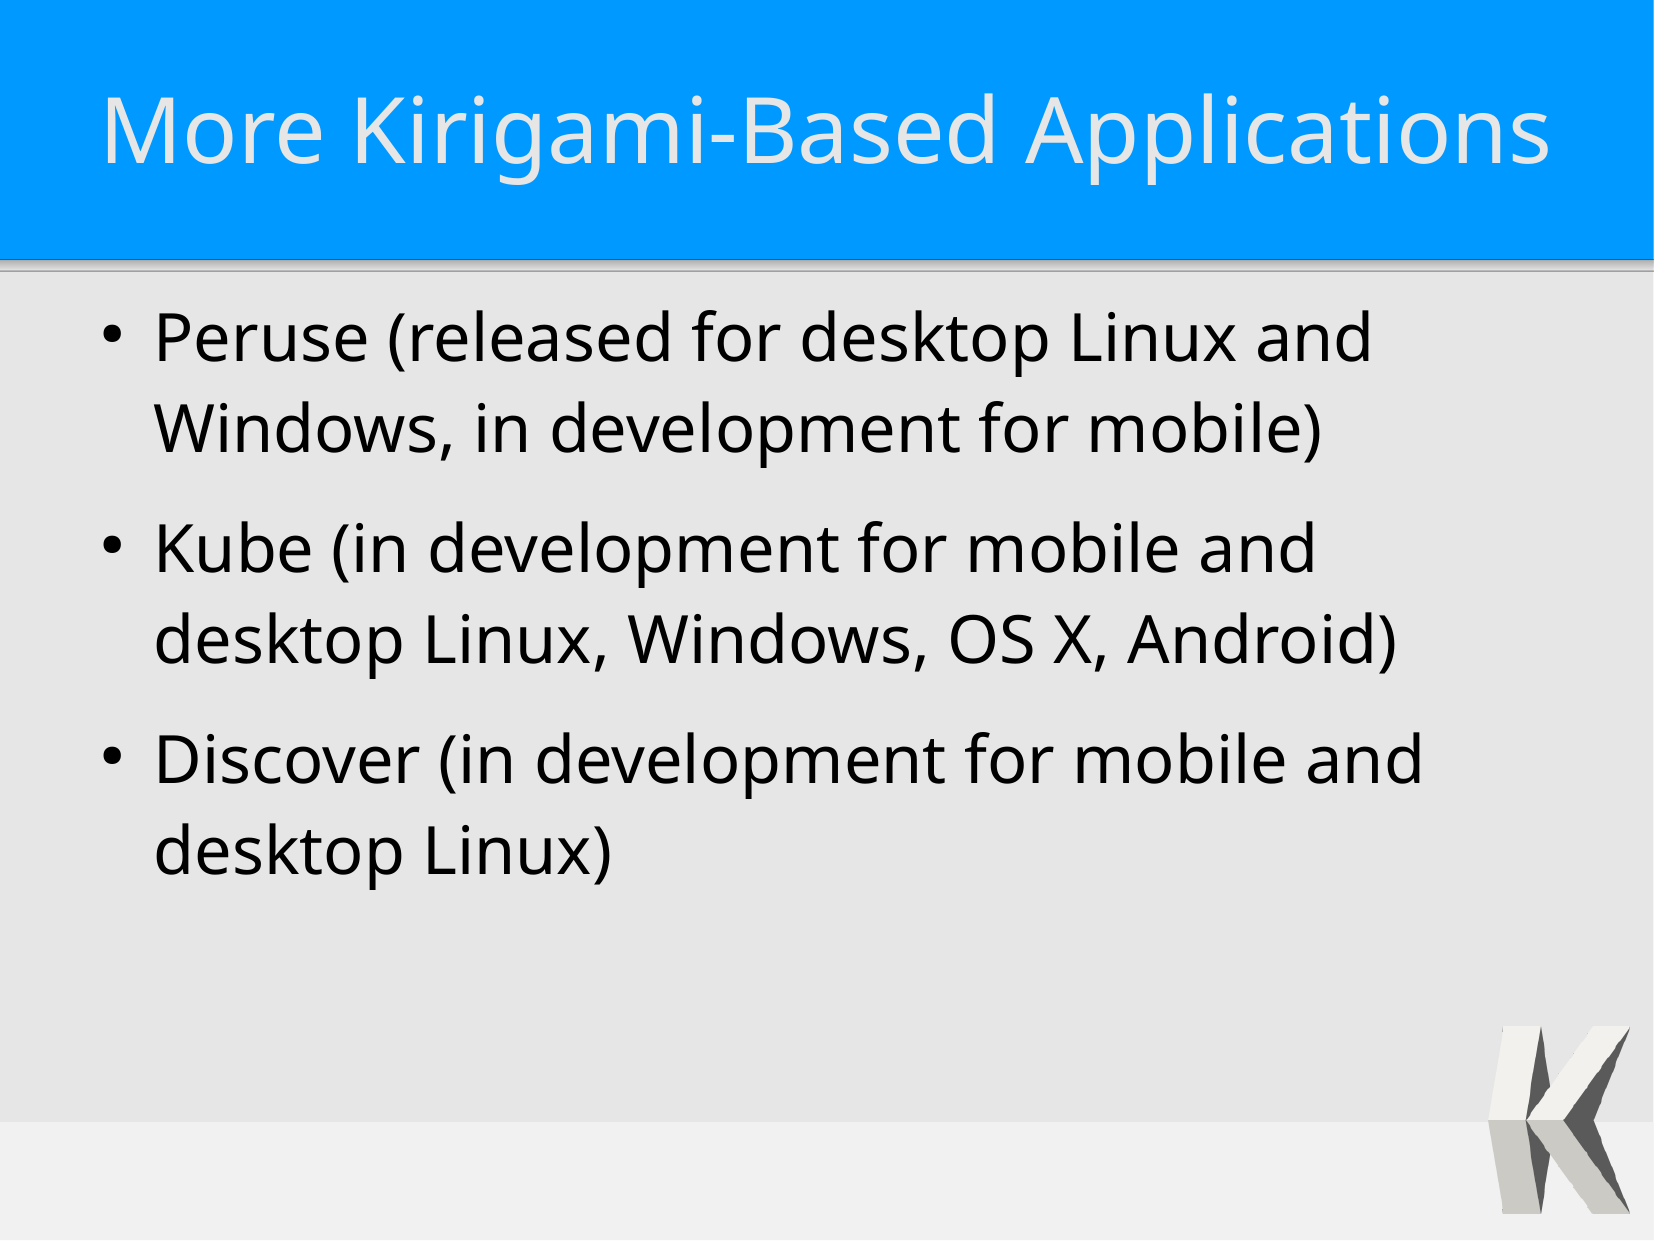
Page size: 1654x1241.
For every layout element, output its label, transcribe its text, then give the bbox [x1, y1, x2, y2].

list Peruse (released for desktop Linux and Windows, in development for mobile) Kube (in development for mobile and desktop Linux, Windows, OS X, Android) Discover (in development for mobile and desktop Linux) [82, 290, 1538, 1010]
title More Kirigami-Based Applications [82, 21, 1571, 236]
picture [1488, 1026, 1630, 1214]
